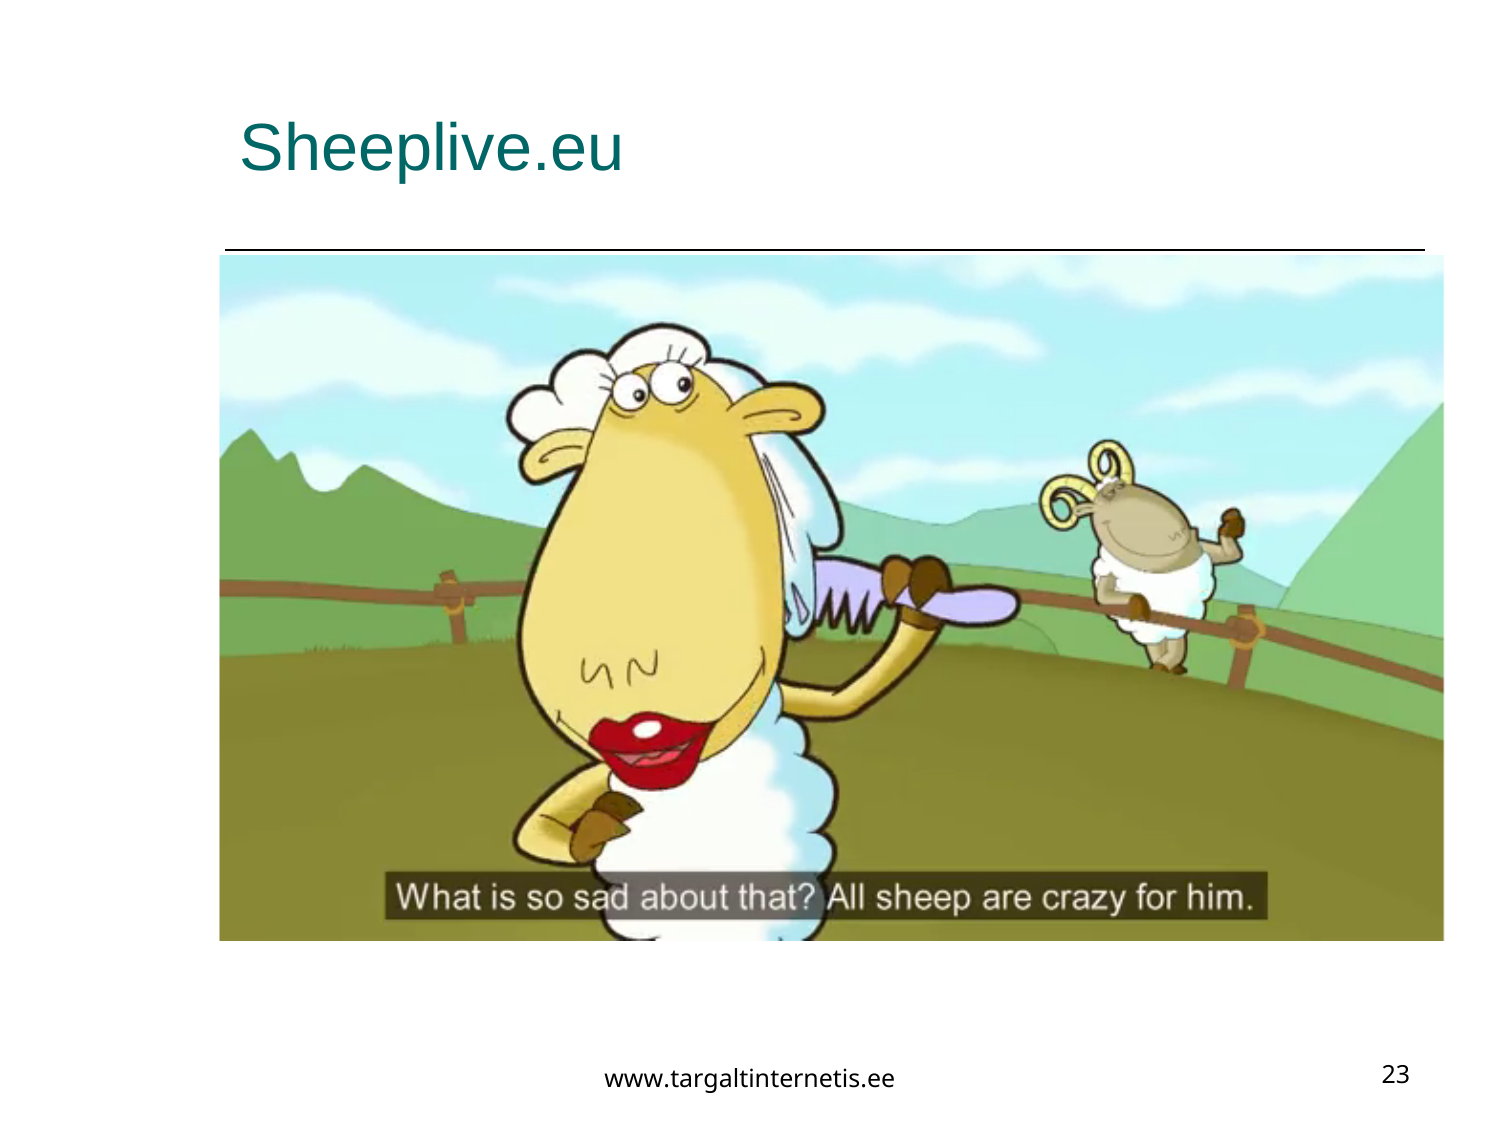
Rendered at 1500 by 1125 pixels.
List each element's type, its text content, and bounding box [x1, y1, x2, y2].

text_box <number> [1074, 1025, 1426, 1101]
title Sheeplive.eu [224, 49, 1425, 237]
picture [218, 255, 1450, 941]
text_box www.targaltinternetis.ee [512, 1025, 988, 1101]
